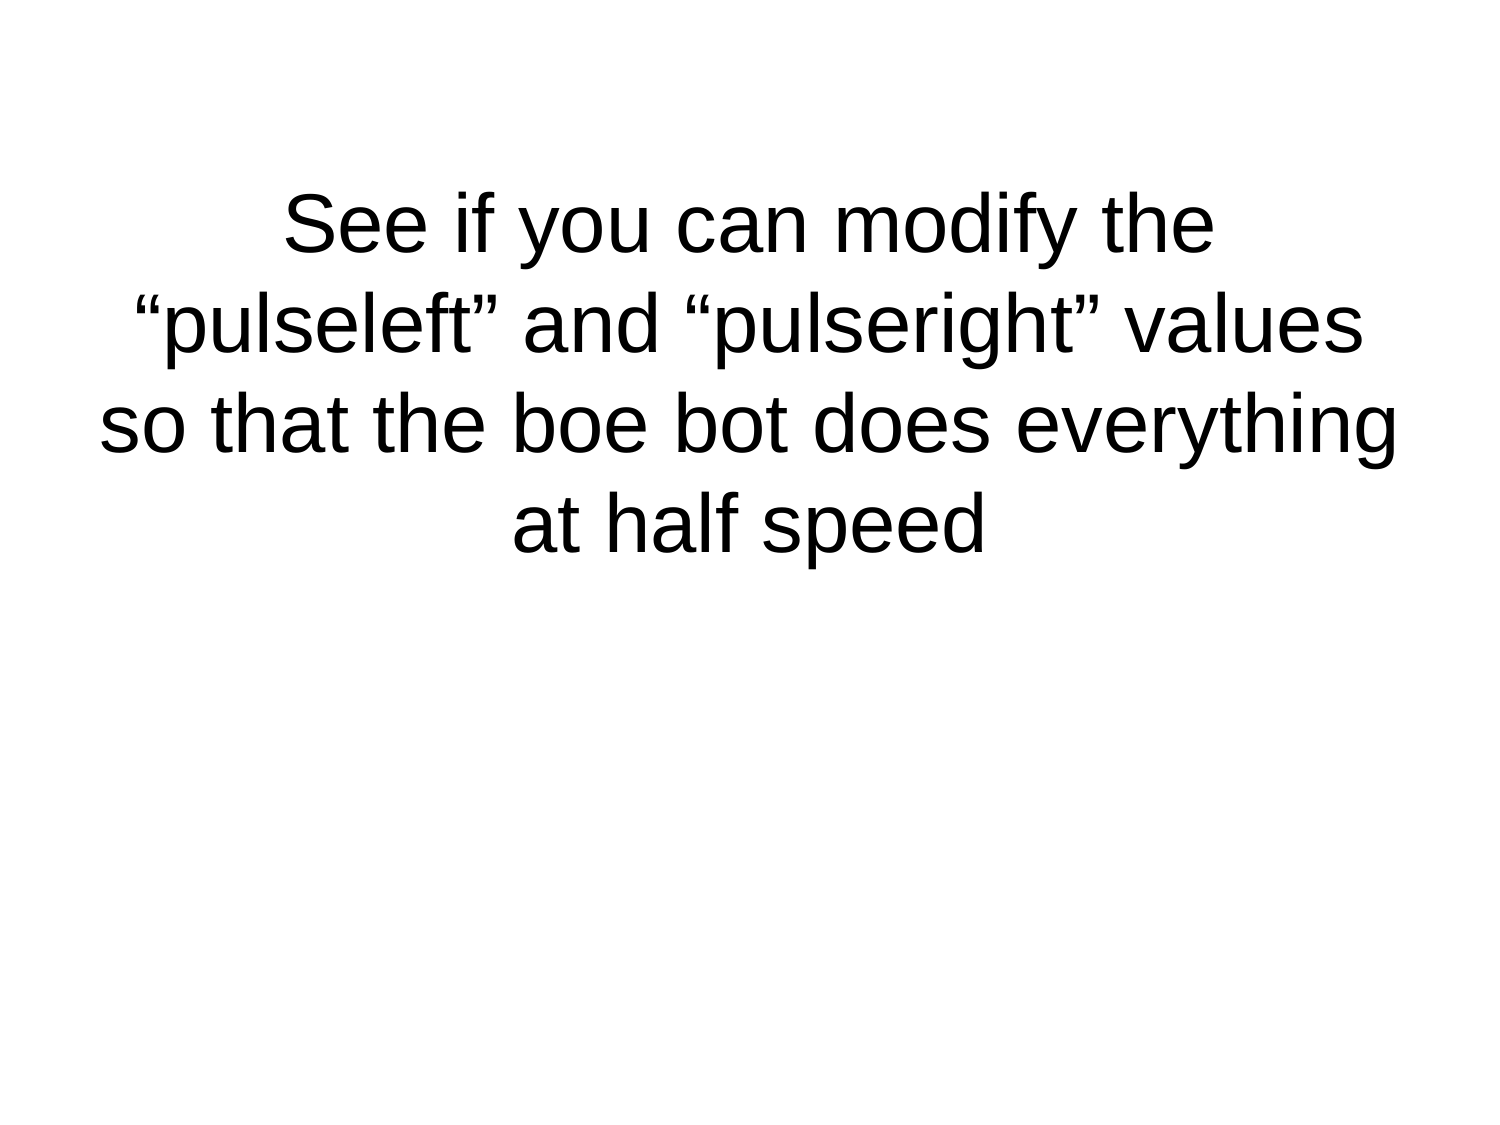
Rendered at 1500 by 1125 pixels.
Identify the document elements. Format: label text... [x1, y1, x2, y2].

title See if you can modify the “pulseleft” and “pulseright” values so that the boe bot does everything at half speed [75, 161, 1426, 577]
